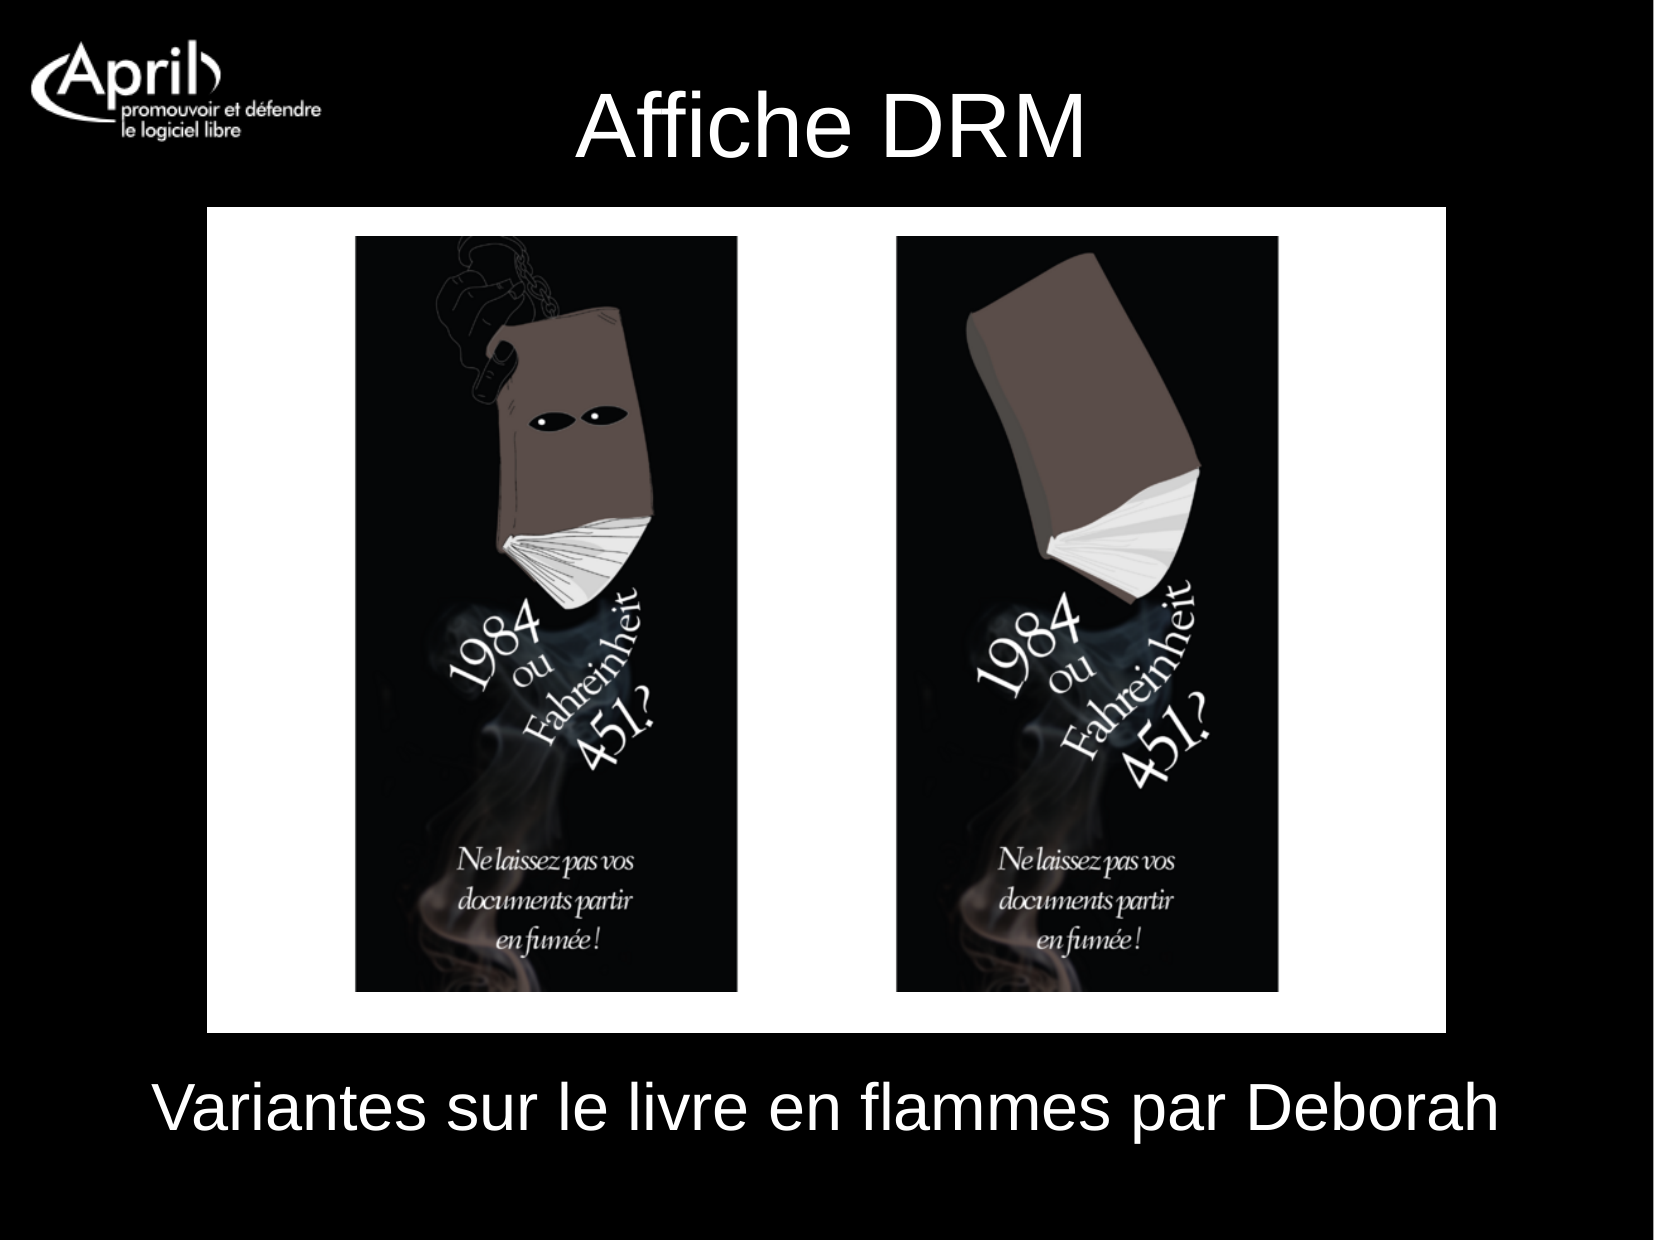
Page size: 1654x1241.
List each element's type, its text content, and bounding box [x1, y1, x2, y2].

text_box [206, 207, 1447, 1003]
picture [27, 34, 325, 148]
text_box Variantes sur le livre en flammes par Deborah [82, 1003, 1571, 1211]
picture [895, 236, 1280, 992]
title Affiche DRM [88, 44, 1577, 207]
picture [354, 236, 739, 992]
